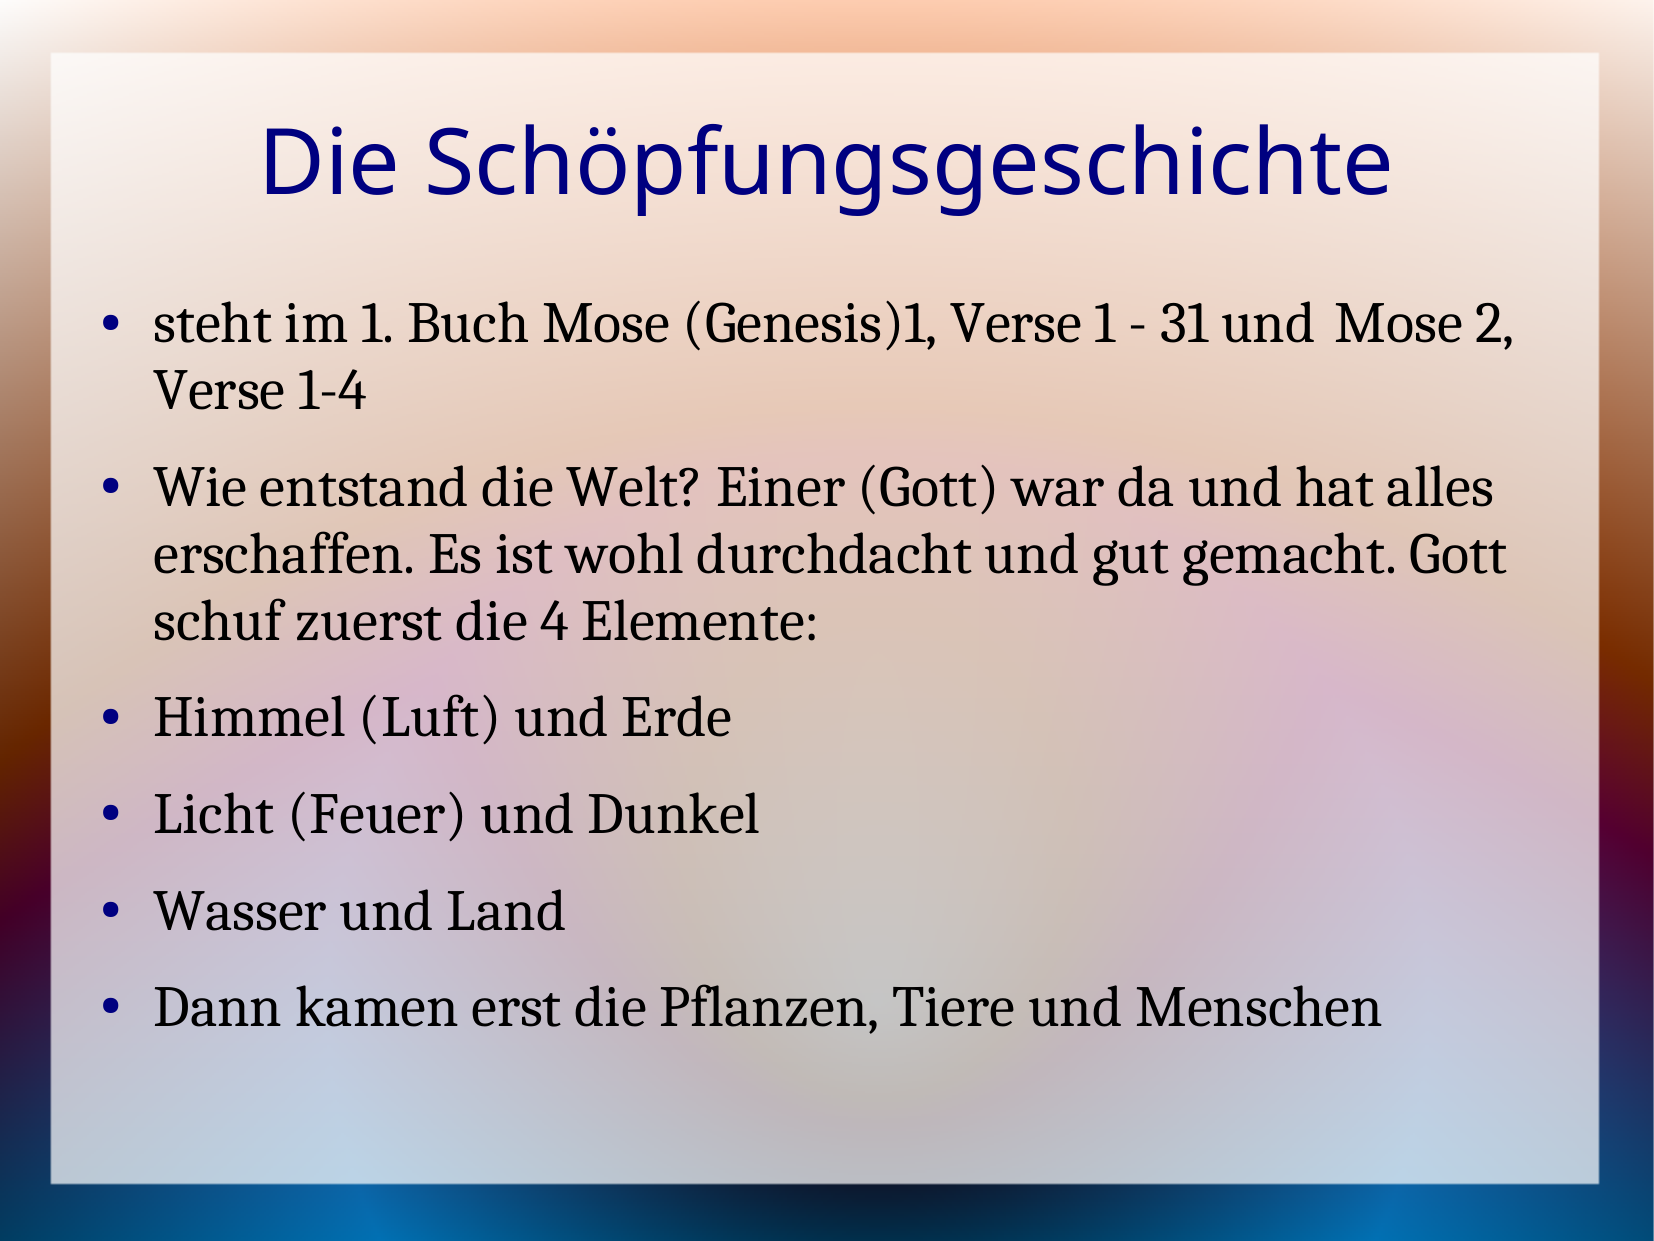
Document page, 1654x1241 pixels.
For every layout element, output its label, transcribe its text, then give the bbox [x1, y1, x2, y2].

picture [0, 0, 1654, 1241]
list steht im 1. Buch Mose (Genesis)1, Verse 1 - 31 und Mose 2, Verse 1-4 Wie entstand die Welt? Einer (Gott) war da und hat alles erschaffen. Es ist wohl durchdacht und gut gemacht. Gott schuf zuerst die 4 Elemente: Himmel (Luft) und Erde Licht (Feuer) und Dunkel Wasser und Land Dann kamen erst die Pflanzen, Tiere und Menschen [82, 290, 1571, 1151]
title Die Schöpfungsgeschichte [82, 55, 1571, 263]
